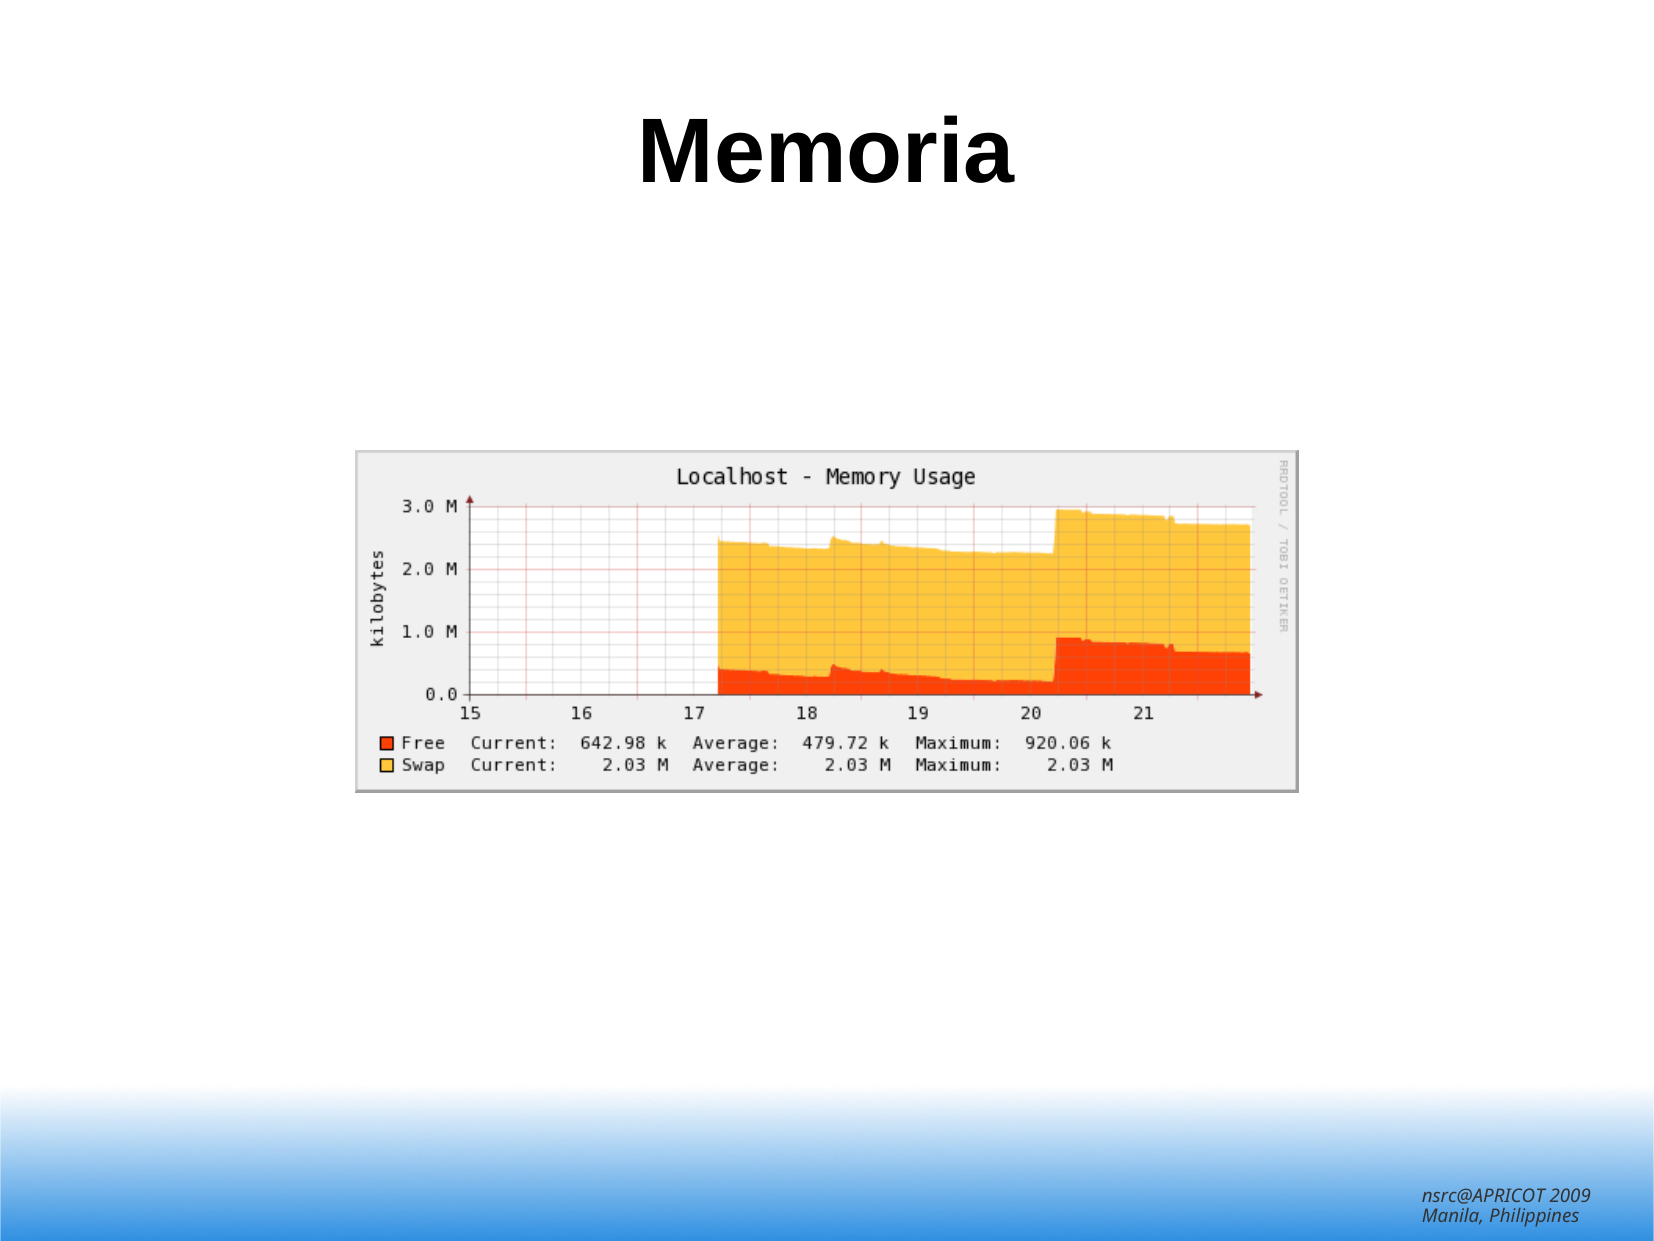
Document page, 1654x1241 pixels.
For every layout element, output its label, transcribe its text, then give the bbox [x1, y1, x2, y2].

picture [0, 1083, 1654, 1241]
title Memoria [82, 56, 1571, 249]
picture [355, 450, 1299, 793]
